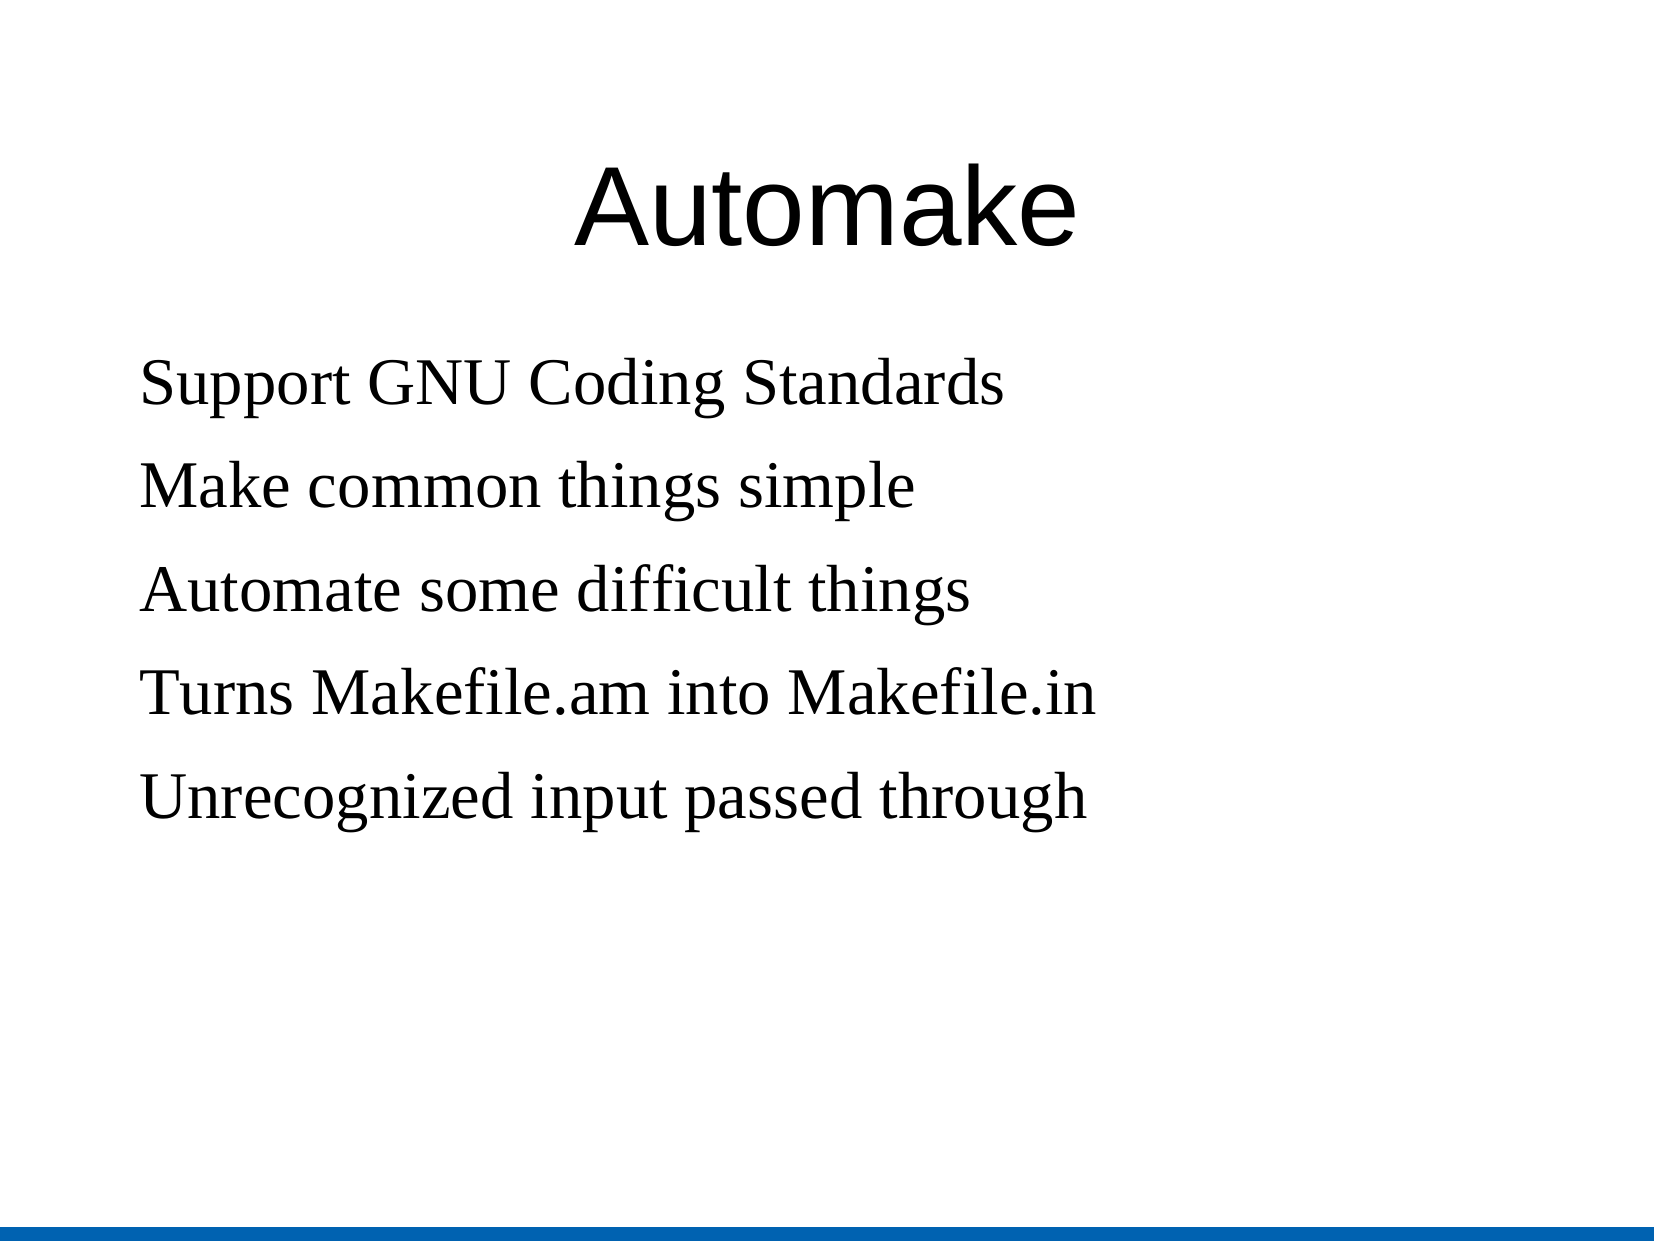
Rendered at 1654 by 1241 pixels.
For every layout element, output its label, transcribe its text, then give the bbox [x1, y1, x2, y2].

list Support GNU Coding Standards Make common things simple Automate some difficult things Turns Makefile.am into Makefile.in Unrecognized input passed through [121, 344, 1533, 1127]
title Automake [121, 102, 1533, 311]
